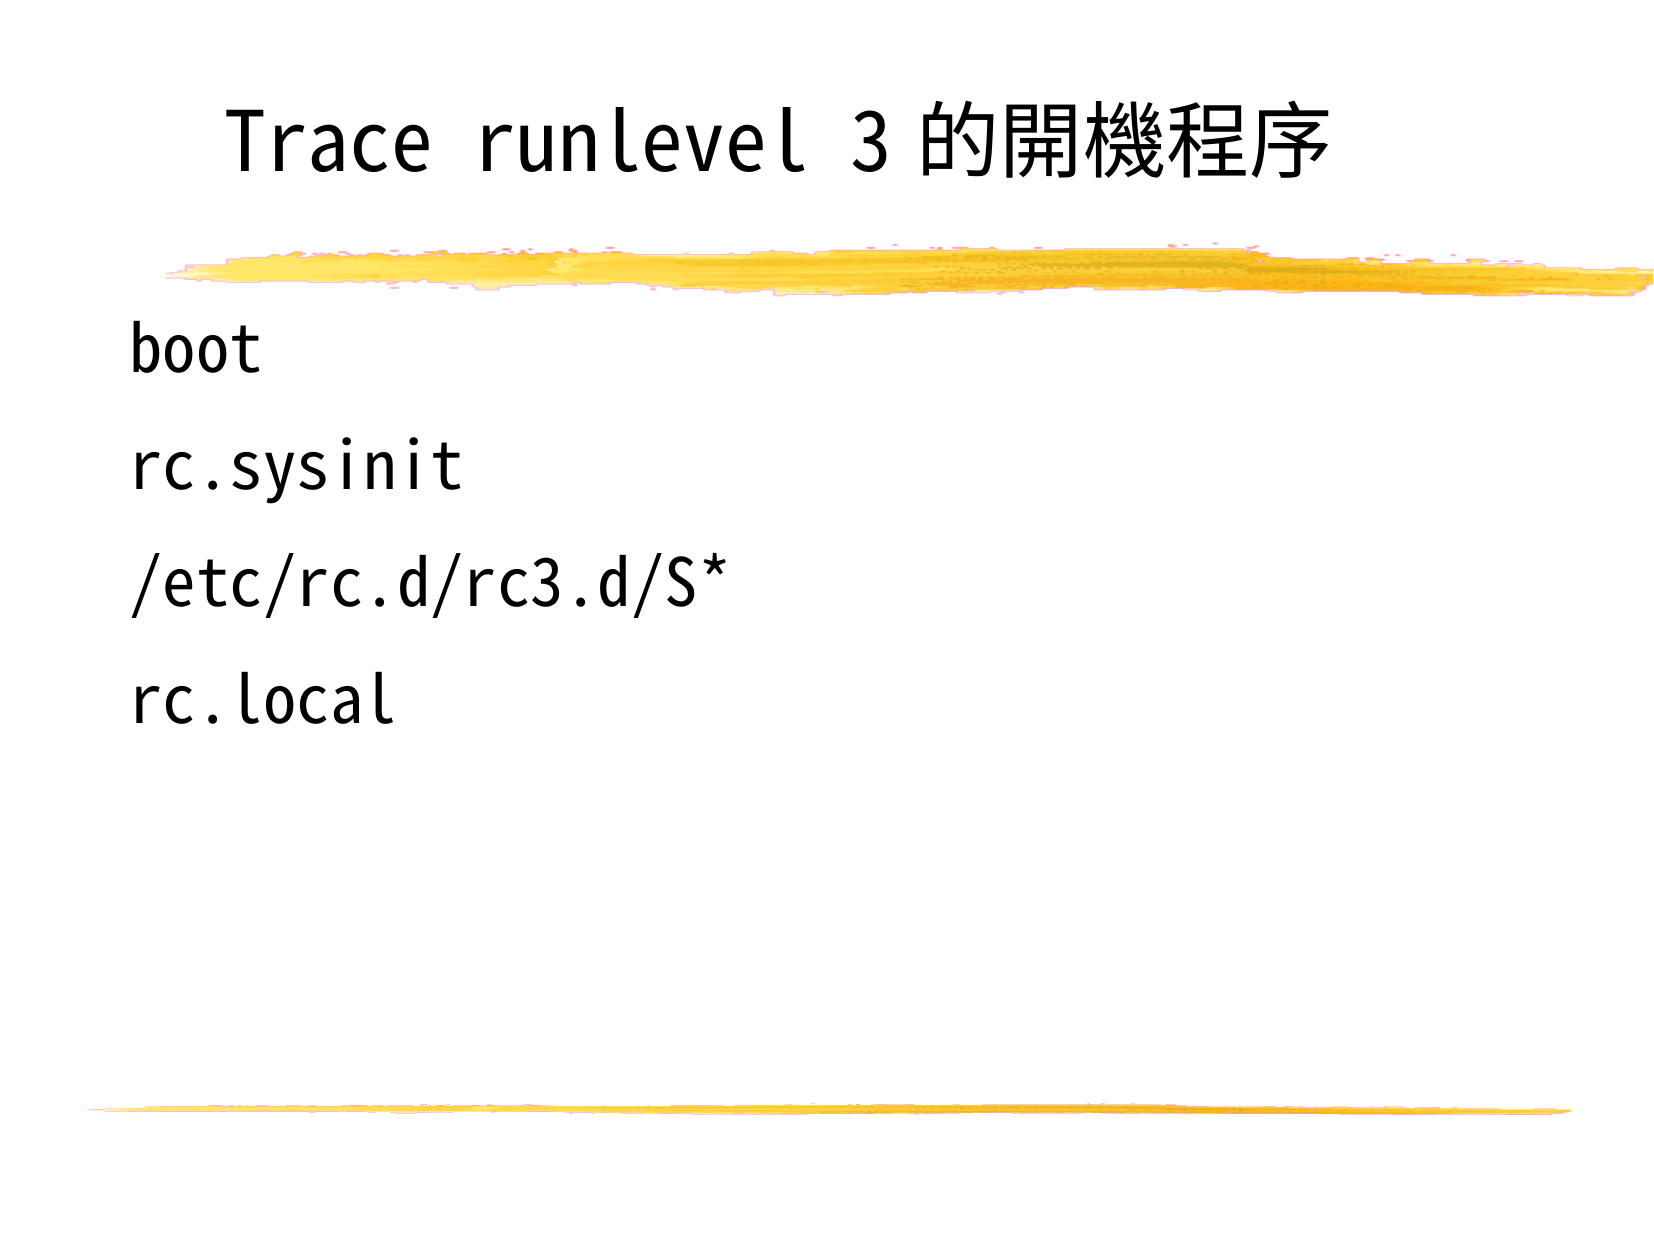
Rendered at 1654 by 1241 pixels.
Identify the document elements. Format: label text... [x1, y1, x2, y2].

picture [165, 237, 1654, 308]
list boot rc.sysinit /etc/rc.d/rc3.d/S* rc.local [129, 289, 1536, 1034]
title Trace runlevel 3的開機程序 [76, 28, 1482, 236]
picture [82, 1102, 1571, 1117]
